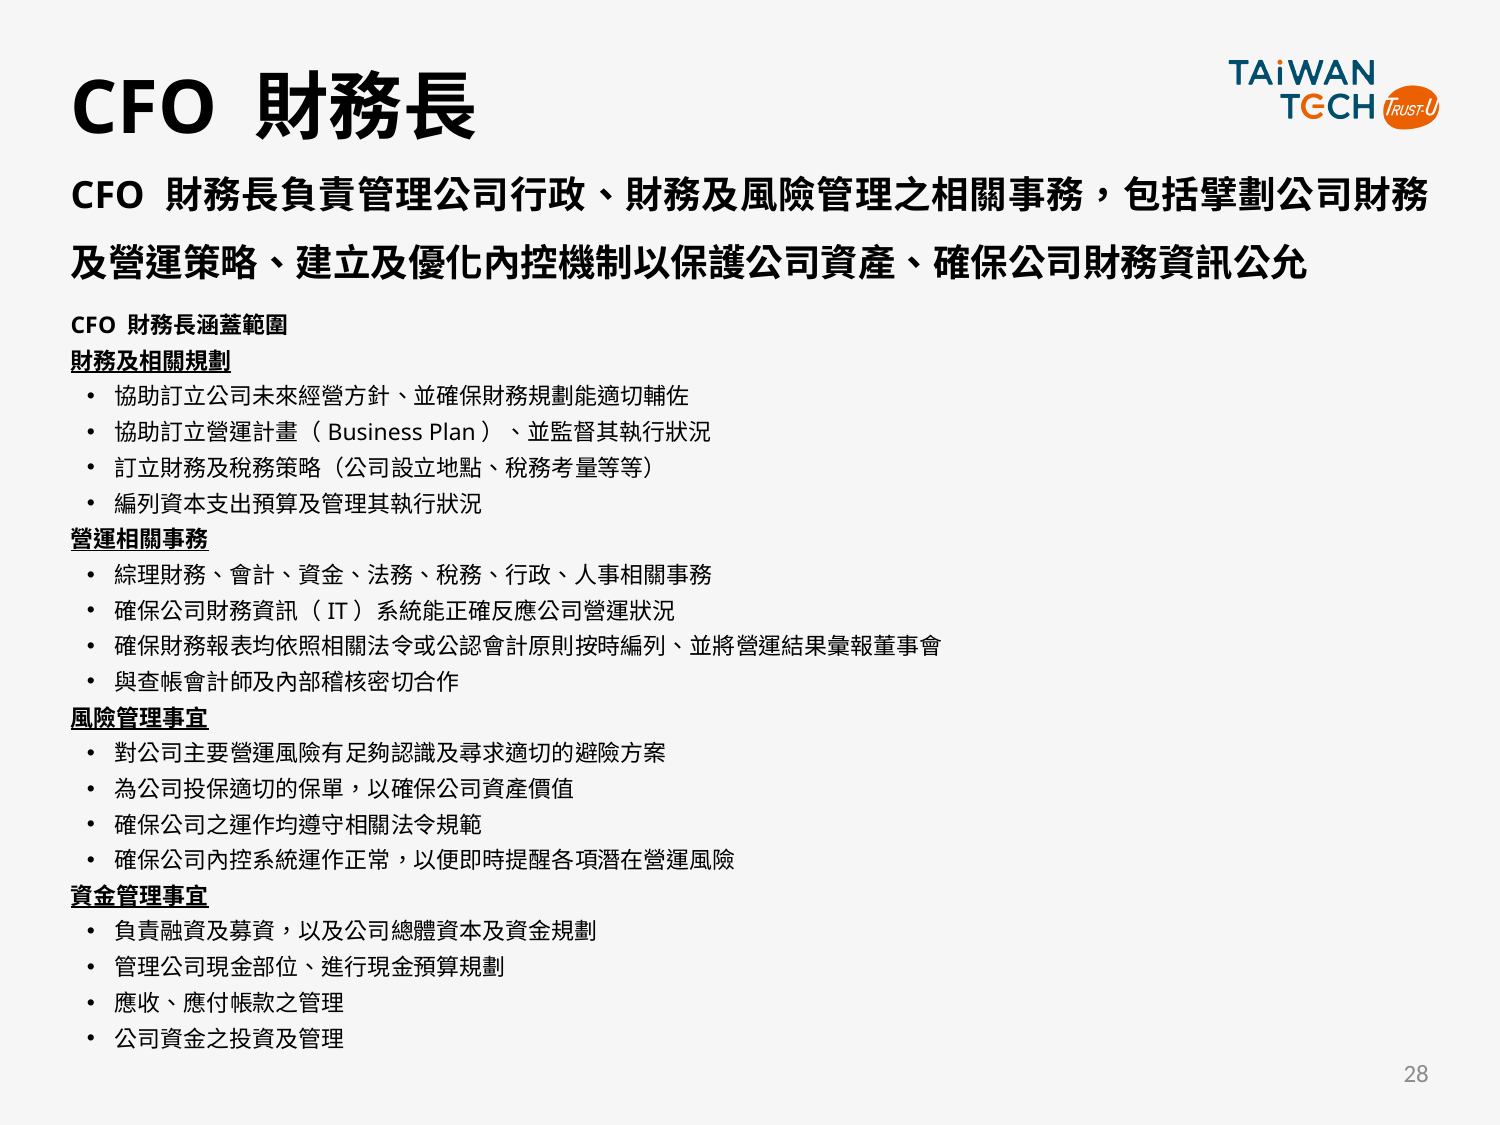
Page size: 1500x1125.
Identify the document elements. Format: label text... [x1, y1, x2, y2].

text_box CFO 財務長負責管理公司行政、財務及風險管理之相關事務，包括擘劃公司財務及營運策略、建立及優化內控機制以保護公司資產、確保公司財務資訊公允 [55, 141, 1444, 292]
text_box CFO 財務長涵蓋範圍 財務及相關規劃 協助訂立公司未來經營方針、並確保財務規劃能適切輔佐 協助訂立營運計畫（Business Plan）、並監督其執行狀況 訂立財務及稅務策略（公司設立地點、稅務考量等等） 編列資本支出預算及管理其執行狀況 營運相關事務 綜理財務、會計、資金、法務、稅務、行政、人事相關事務 確保公司財務資訊（IT）系統能正確反應公司營運狀況 確保財務報表均依照相關法令或公認會計原則按時編列、並將營運結果彙報董事會 與查帳會計師及內部稽核密切合作 風險管理事宜 對公司主要營運風險有足夠認識及尋求適切的避險方案 為公司投保適切的保單，以確保公司資產價值 確保公司之運作均遵守相關法令規範 確保公司內控系統運作正常，以便即時提醒各項潛在營運風險 資金管理事宜 負責融資及募資，以及公司總體資本及資金規劃 管理公司現金部位、進行現金預算規劃 應收、應付帳款之管理 公司資金之投資及管理 [55, 295, 1444, 1060]
slide_number <編號> [1106, 1042, 1445, 1103]
title CFO 財務長 [55, 33, 1444, 141]
